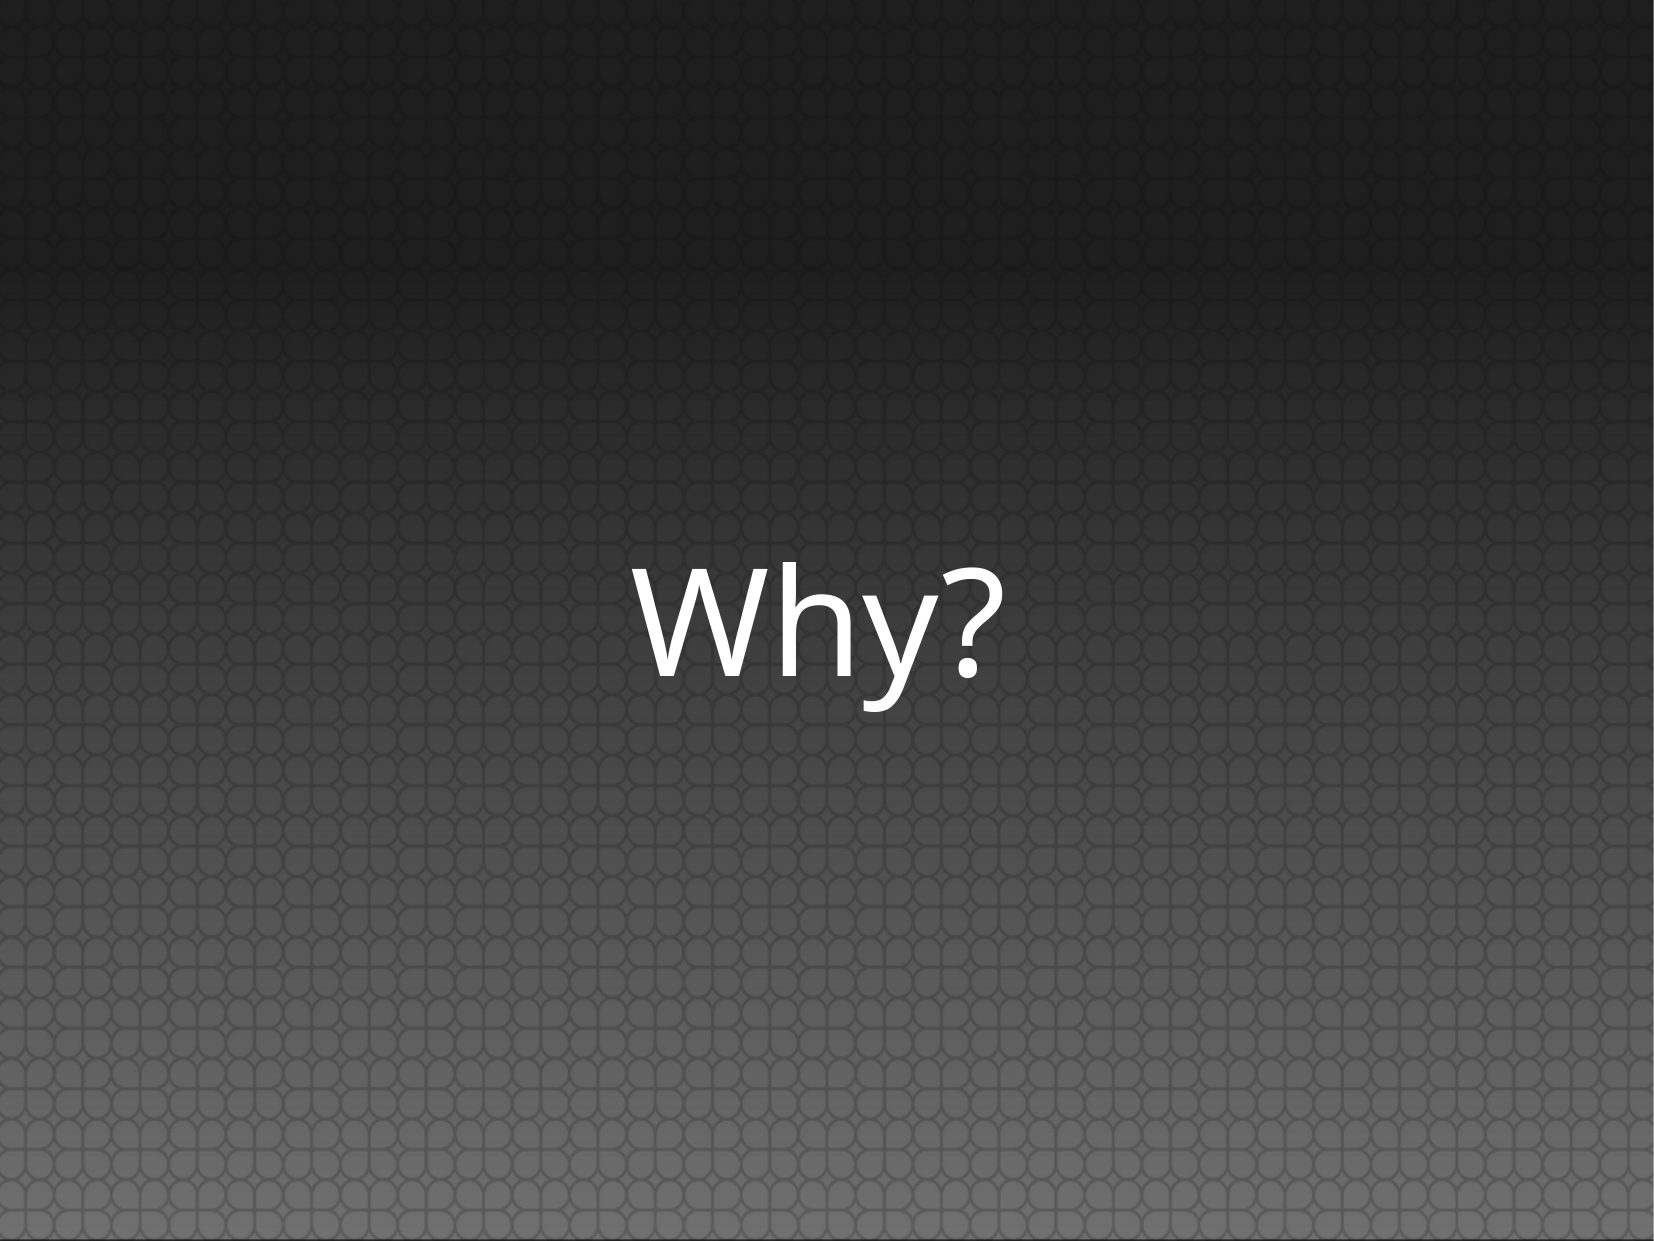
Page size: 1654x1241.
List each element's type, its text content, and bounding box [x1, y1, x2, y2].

title Why? [75, 525, 1564, 713]
picture [0, 0, 1654, 1241]
